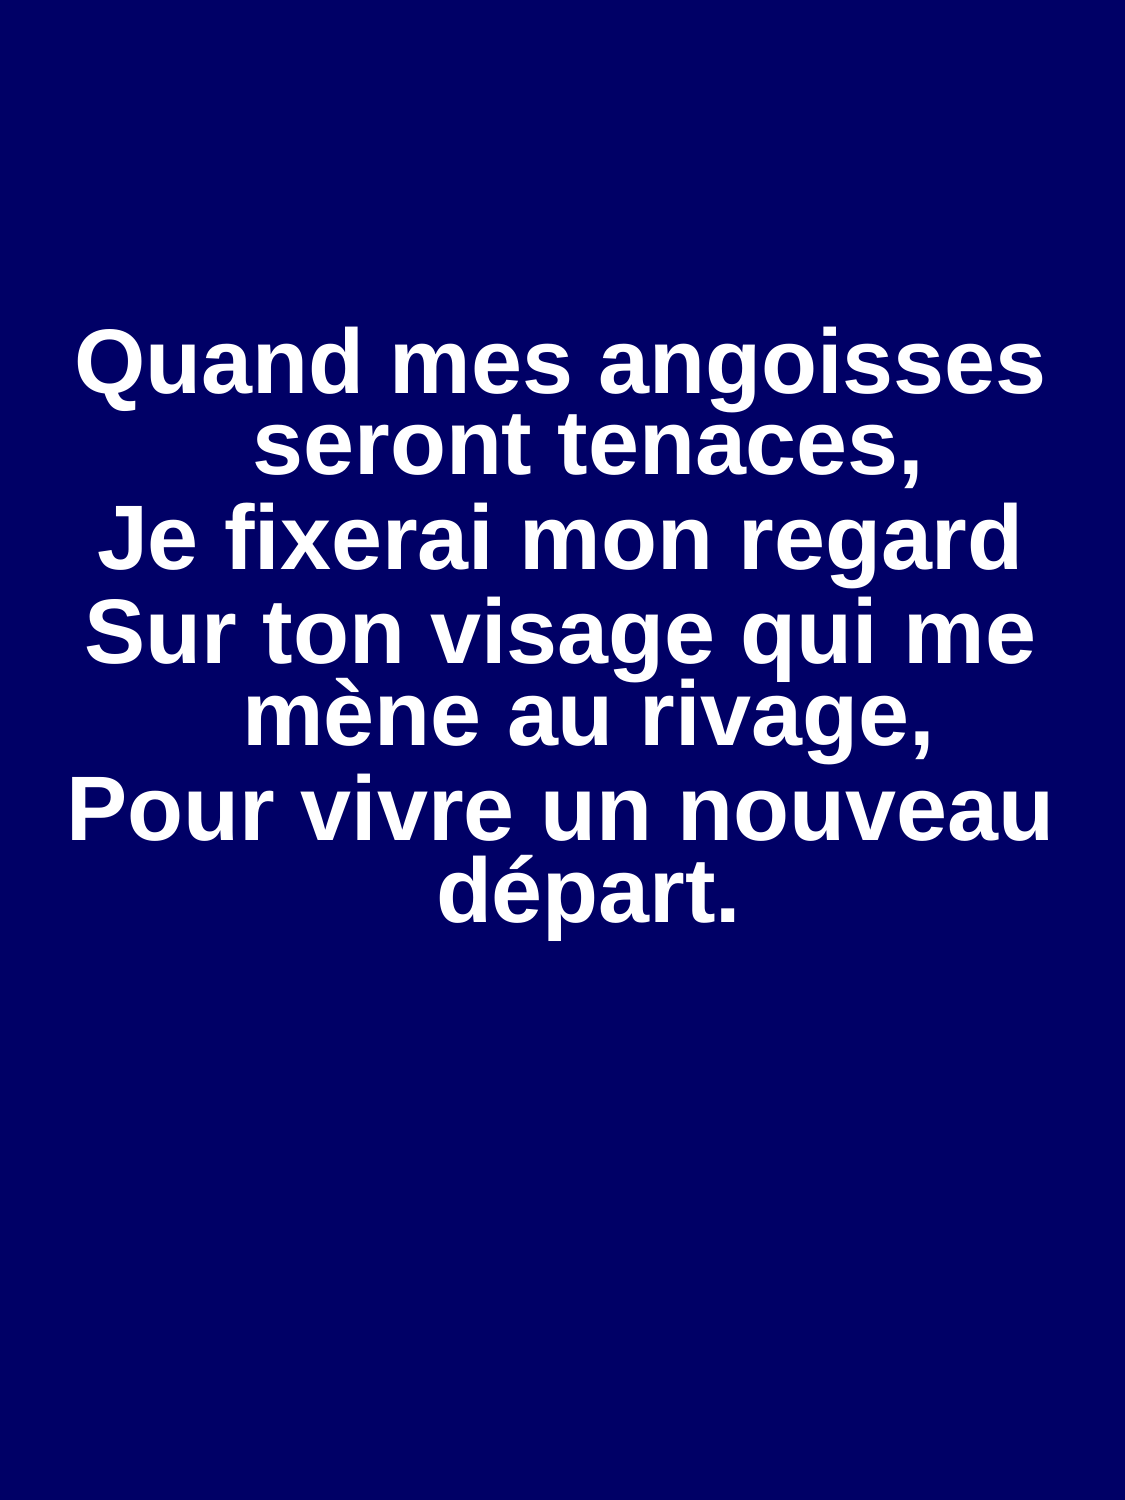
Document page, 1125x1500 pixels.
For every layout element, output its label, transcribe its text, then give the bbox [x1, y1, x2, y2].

text_box Quand mes angoisses seront tenaces, Je fixerai mon regard Sur ton visage qui me mène au rivage, Pour vivre un nouveau départ. [11, 35, 1110, 1441]
